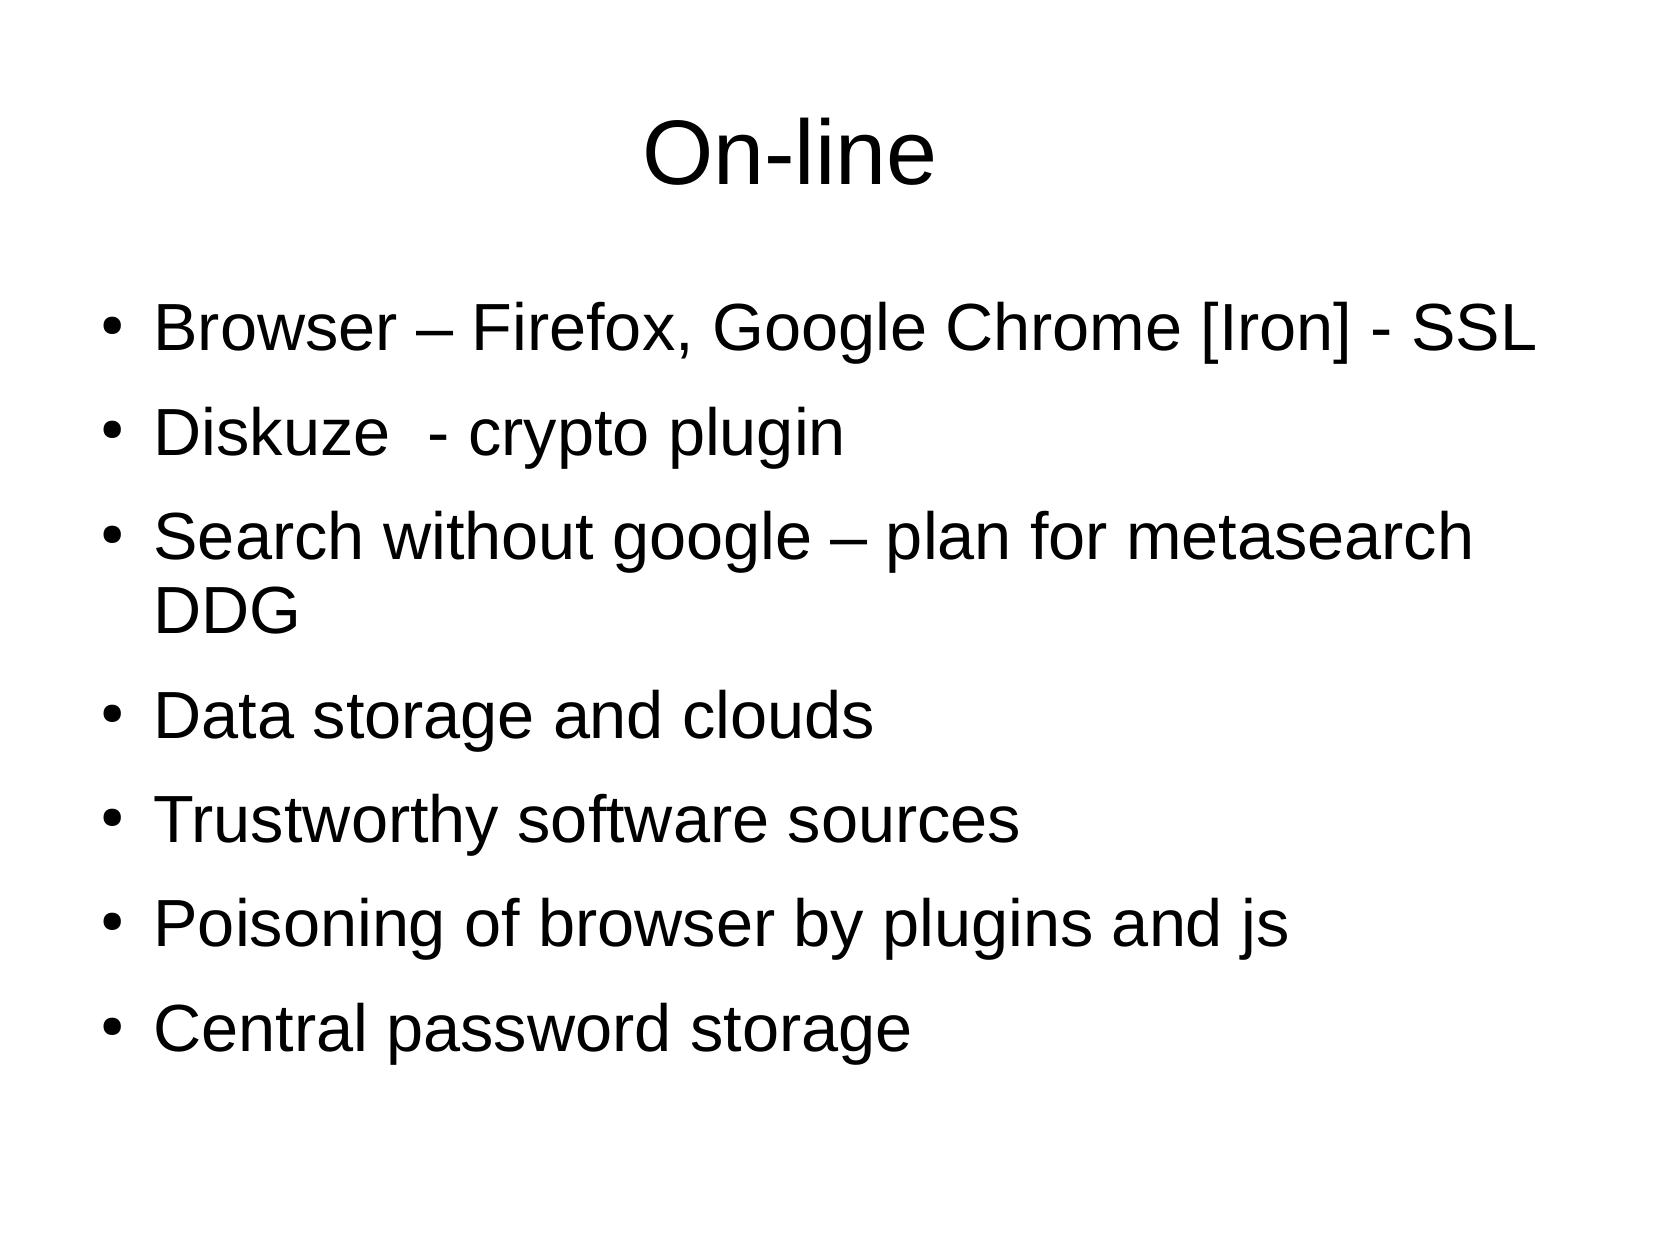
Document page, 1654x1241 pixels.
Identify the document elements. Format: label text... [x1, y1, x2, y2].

list Browser – Firefox, Google Chrome [Iron] - SSL Diskuze - crypto plugin Search without google – plan for metasearch DDG Data storage and clouds Trustworthy software sources Poisoning of browser by plugins and js Central password storage [82, 290, 1571, 1109]
title On-line [82, 49, 1571, 257]
